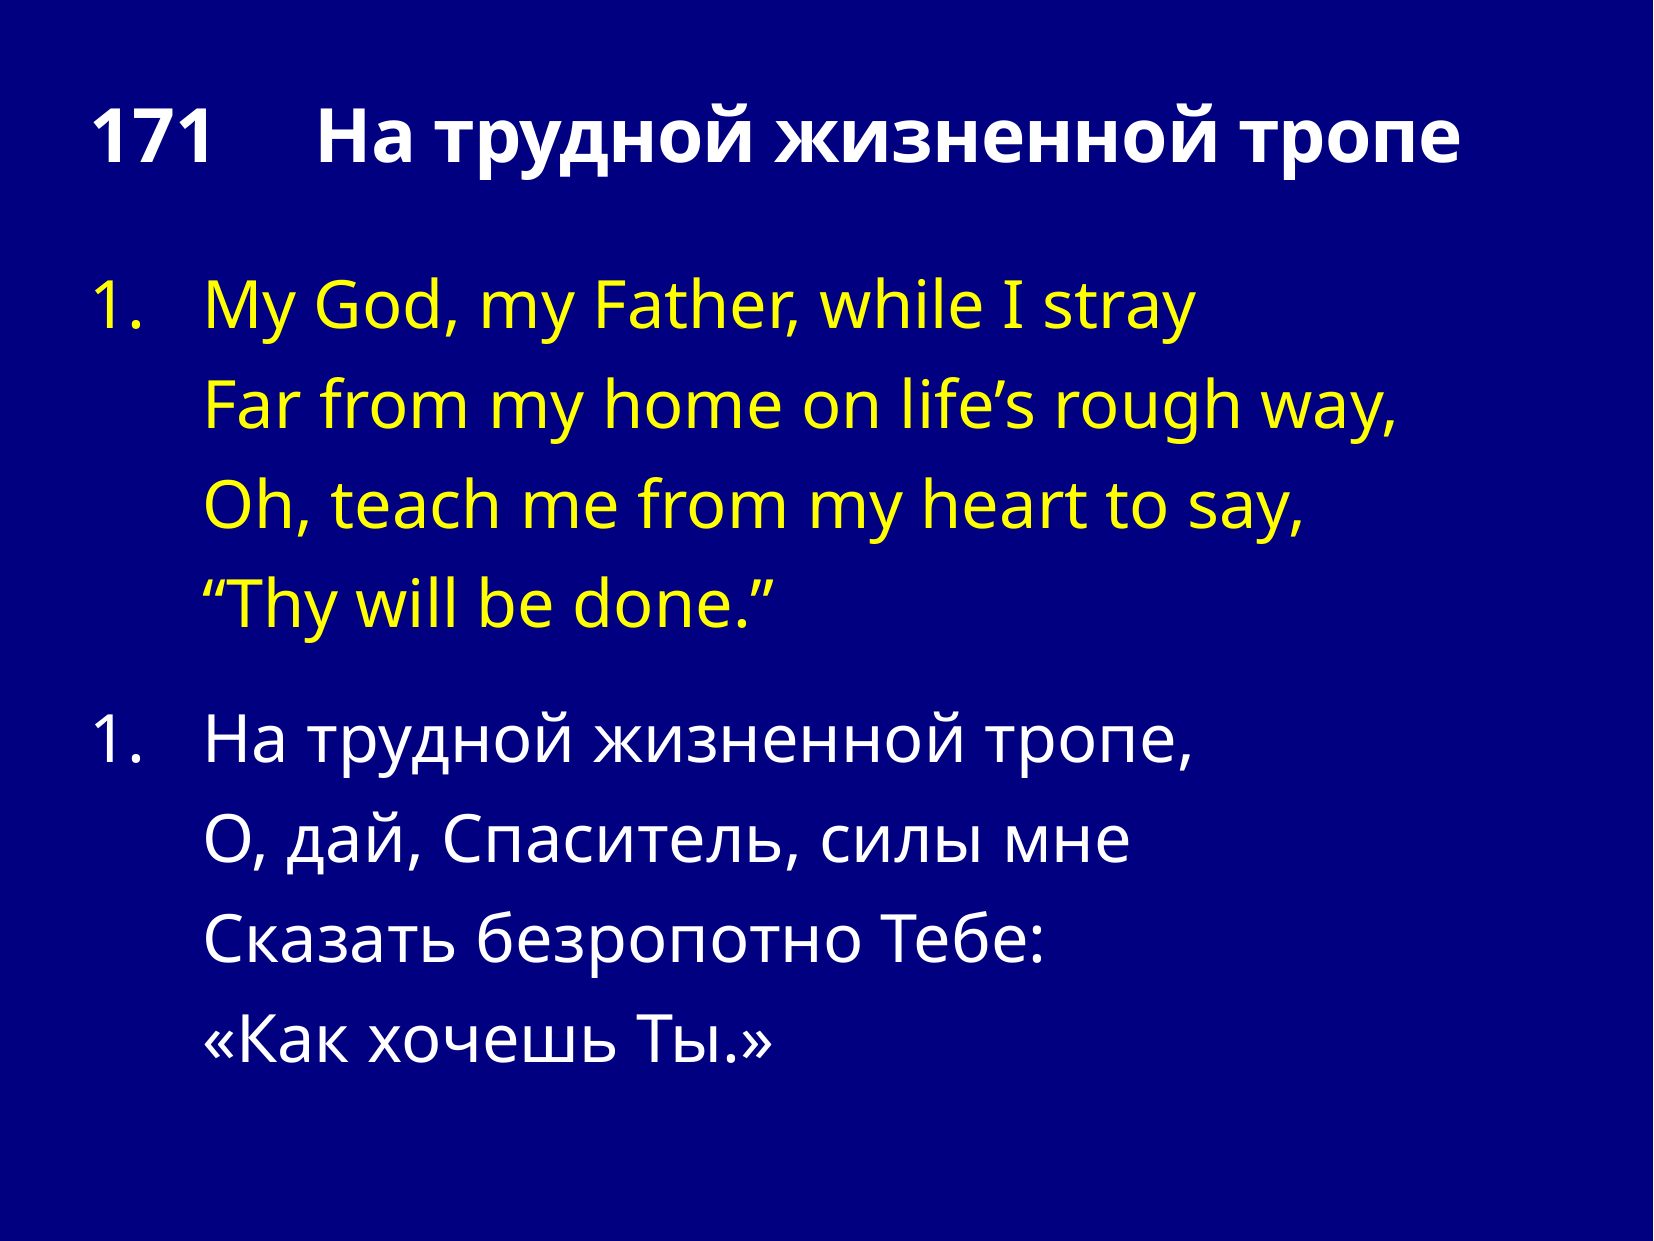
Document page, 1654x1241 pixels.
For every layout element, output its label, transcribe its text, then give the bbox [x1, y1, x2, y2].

text_box 1. На трудной жизненной тропе, О, дай, Спаситель, силы мне Сказать безропотно Тебе: «Как хочешь Ты.» [75, 675, 1576, 1163]
text_box 1. My God, my Father, while I stray Far from my home on life’s rough way, Oh, teach me from my heart to say, “Thy will be done.” [75, 188, 1576, 638]
text_box 171 На трудной жизненной тропе [75, 75, 1651, 188]
